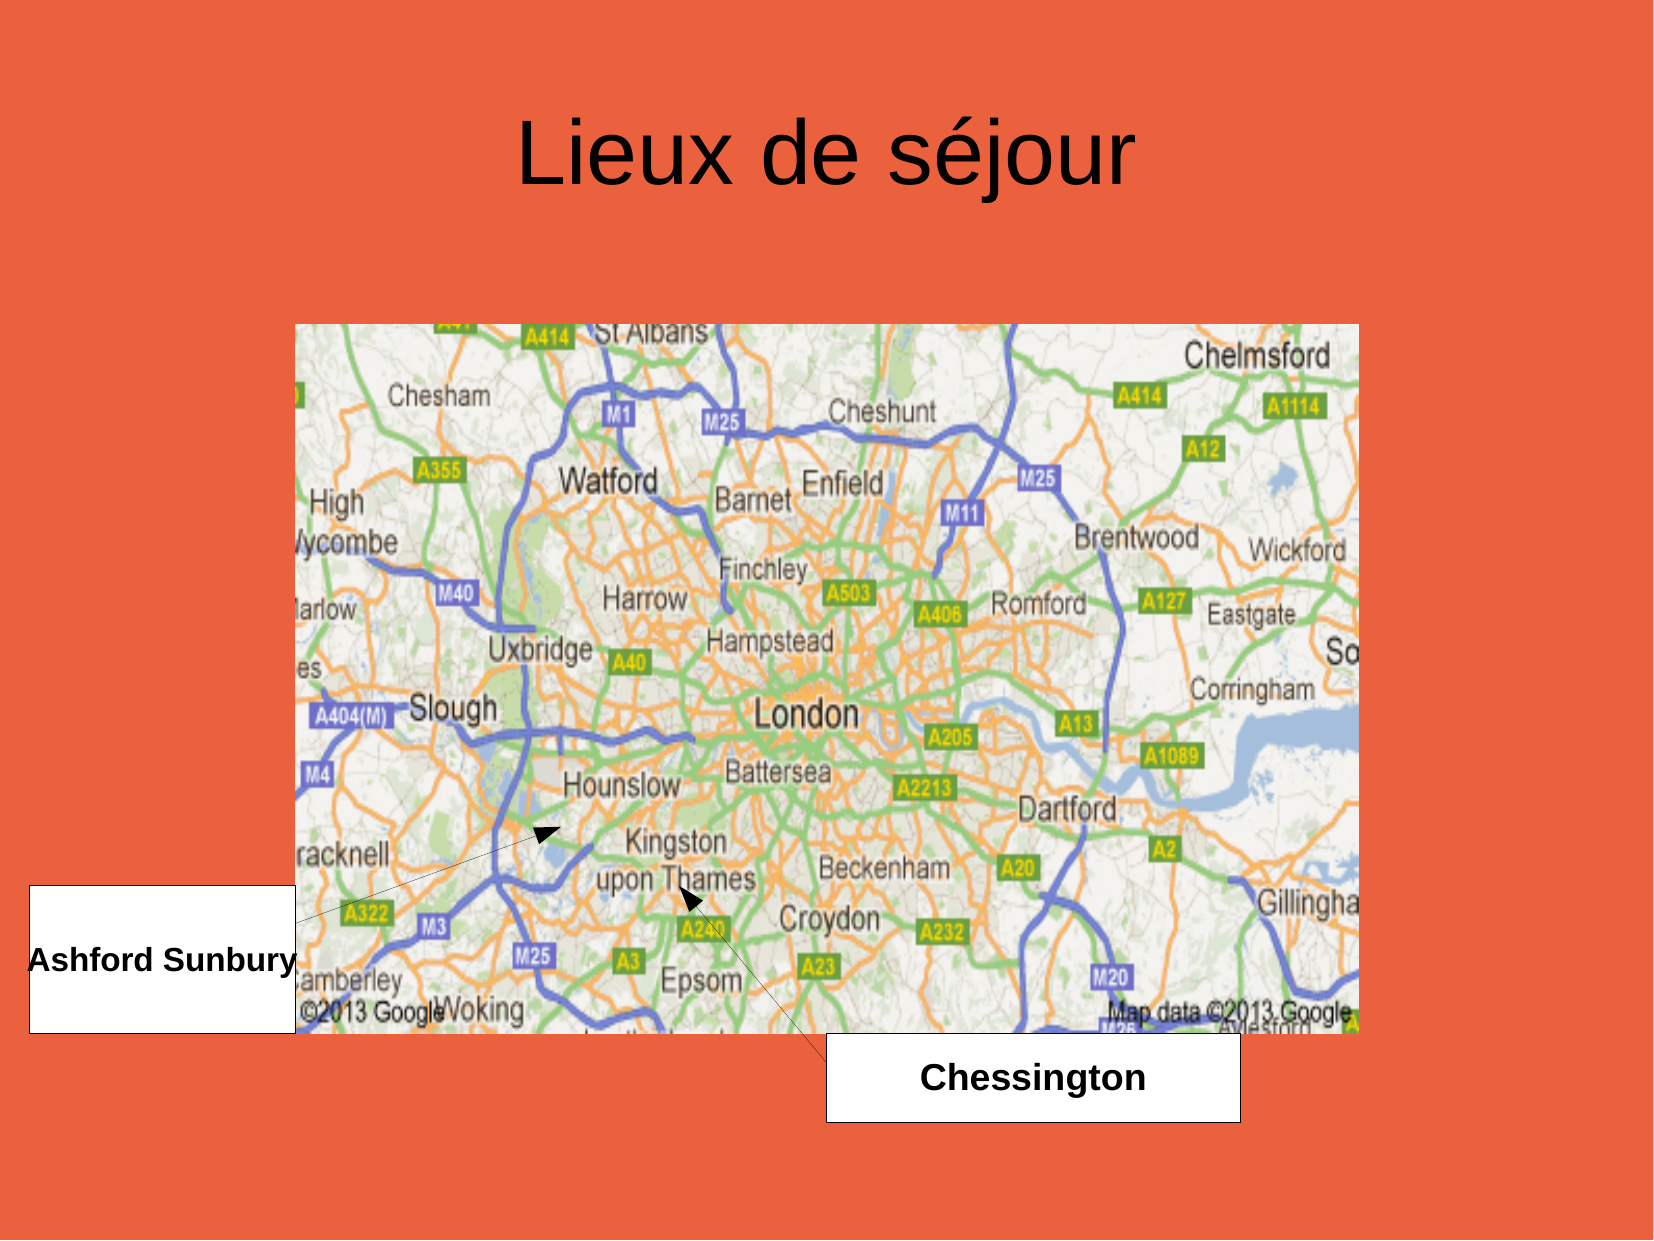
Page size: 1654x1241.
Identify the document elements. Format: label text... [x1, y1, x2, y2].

text_box Ashford Sunbury [29, 885, 296, 1034]
picture [295, 324, 1359, 1034]
title Lieux de séjour [82, 56, 1571, 250]
text_box Chessington [826, 1033, 1241, 1123]
